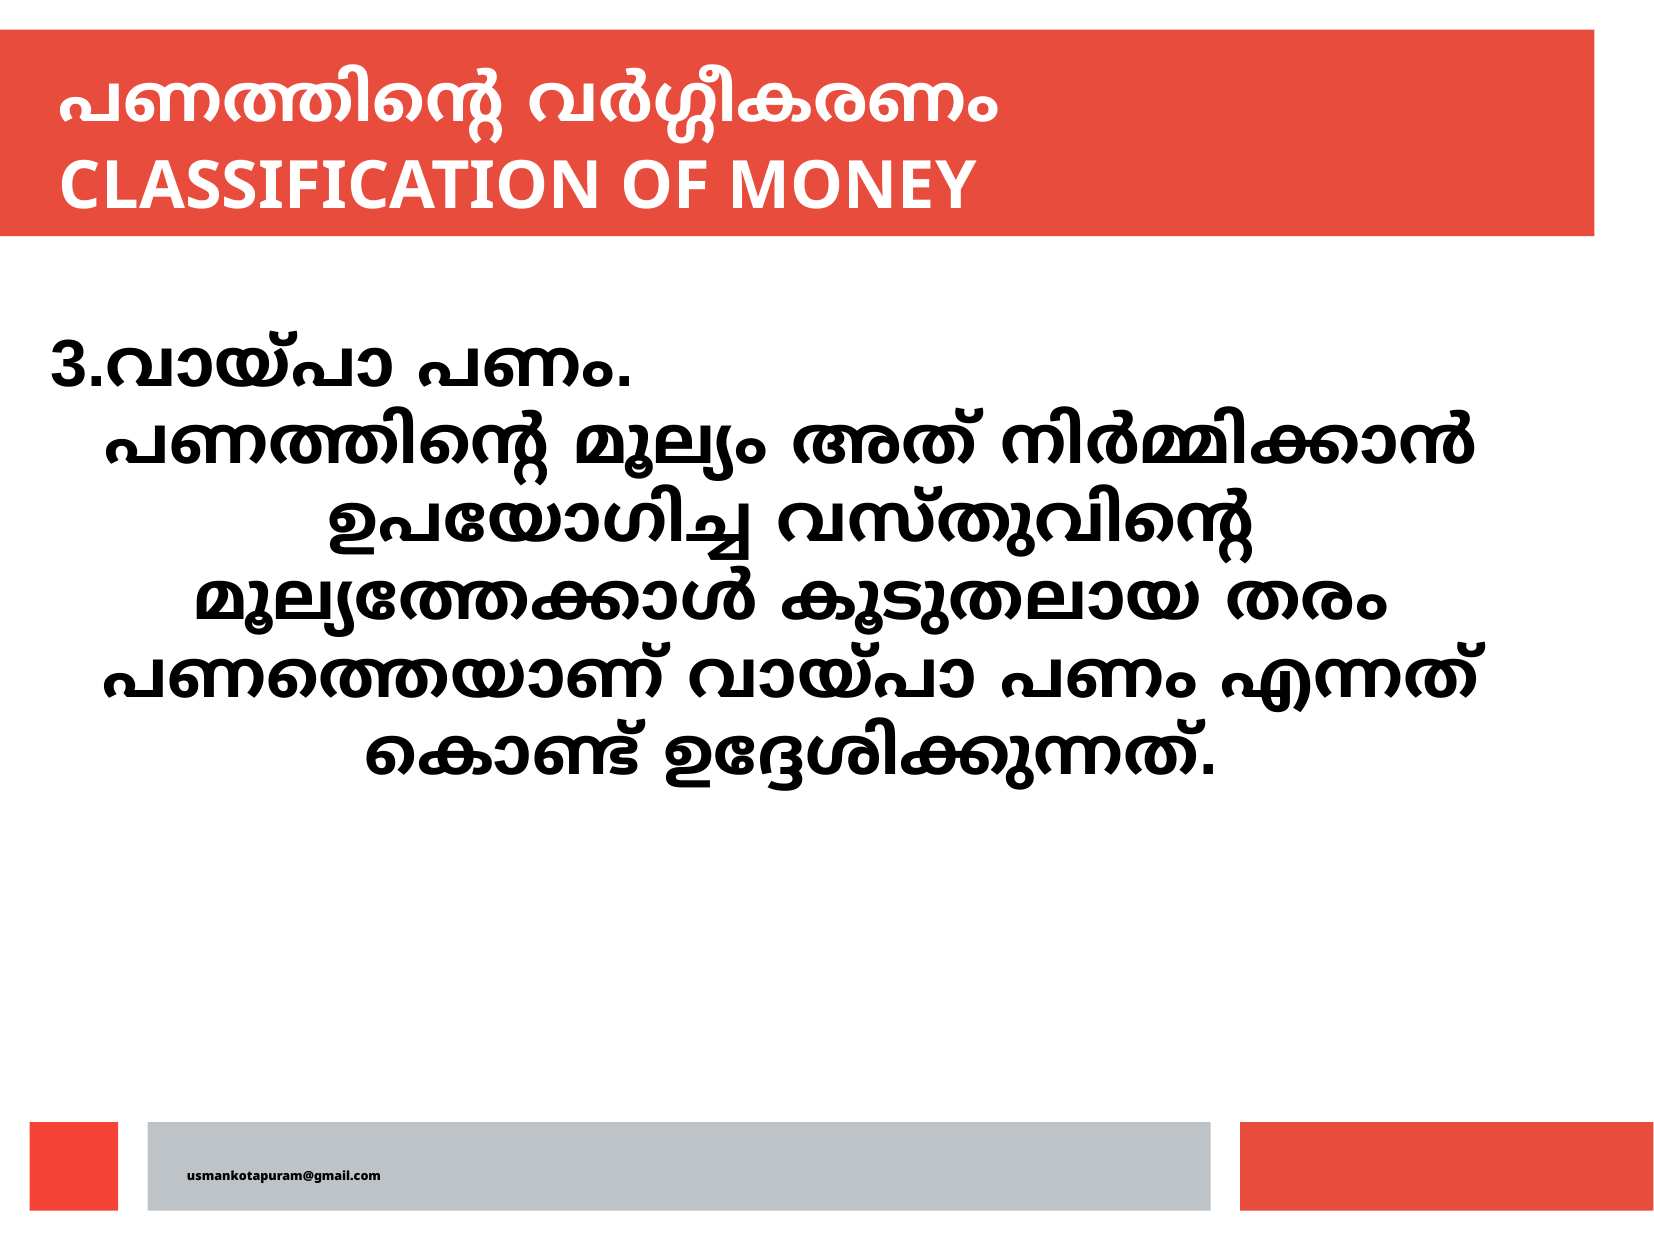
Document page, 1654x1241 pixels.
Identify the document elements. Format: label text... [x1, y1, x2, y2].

title പണത്തിന്റെ വർഗ്ഗീകരണം CLASSIFICATION OF MONEY [59, 59, 1595, 207]
text_box 3.വായ്പാ പണം. പണത്തിന്റെ മൂല്യം അത് നിർമ്മിക്കാൻ ഉപയോഗിച്ച വസ്തുവിന്റെ മൂല്യത്തേക്കാൾ കൂടുതലായ തരം പണത്തെയാണ് വായ്പാ പണം എന്നത് കൊണ്ട് ഉദ്ദേശിക്കുന്നത്. [35, 316, 1548, 721]
